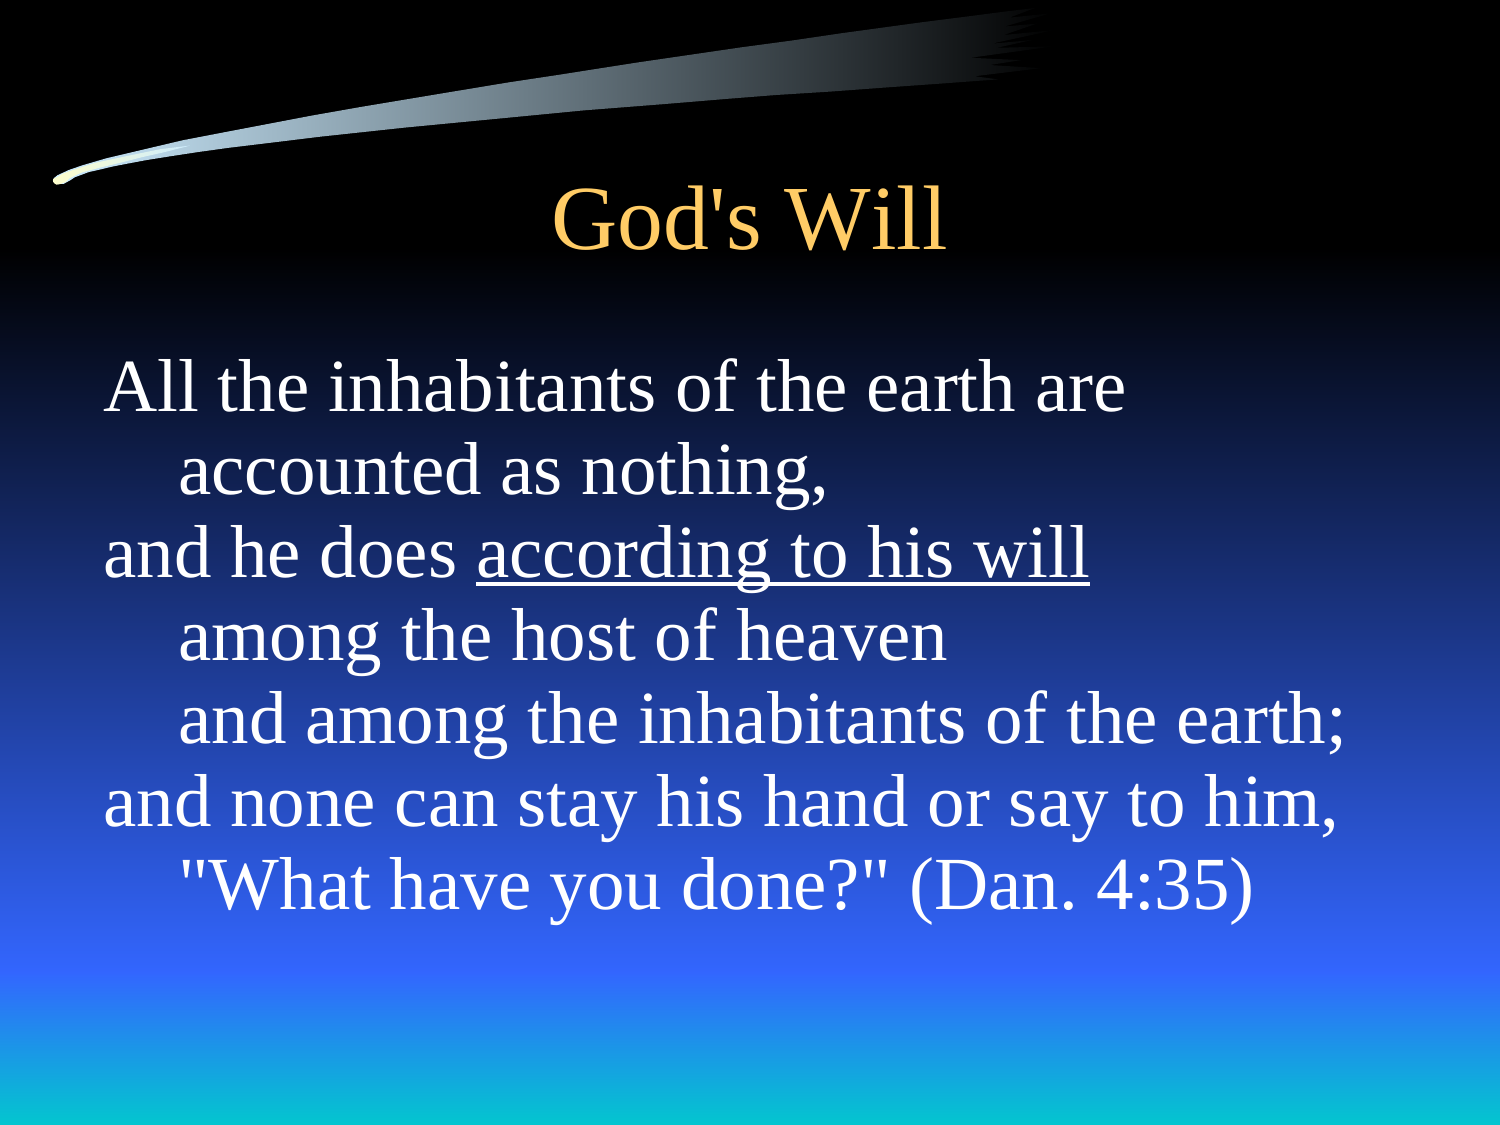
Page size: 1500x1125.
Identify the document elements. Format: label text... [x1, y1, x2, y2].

text_box All the inhabitants of the earth are accounted as nothing, and he does according to his will among the host of heaven and among the inhabitants of the earth; and none can stay his hand or say to him, "What have you done?" (Dan. 4:35) [88, 337, 1402, 934]
title God's Will [112, 124, 1388, 313]
